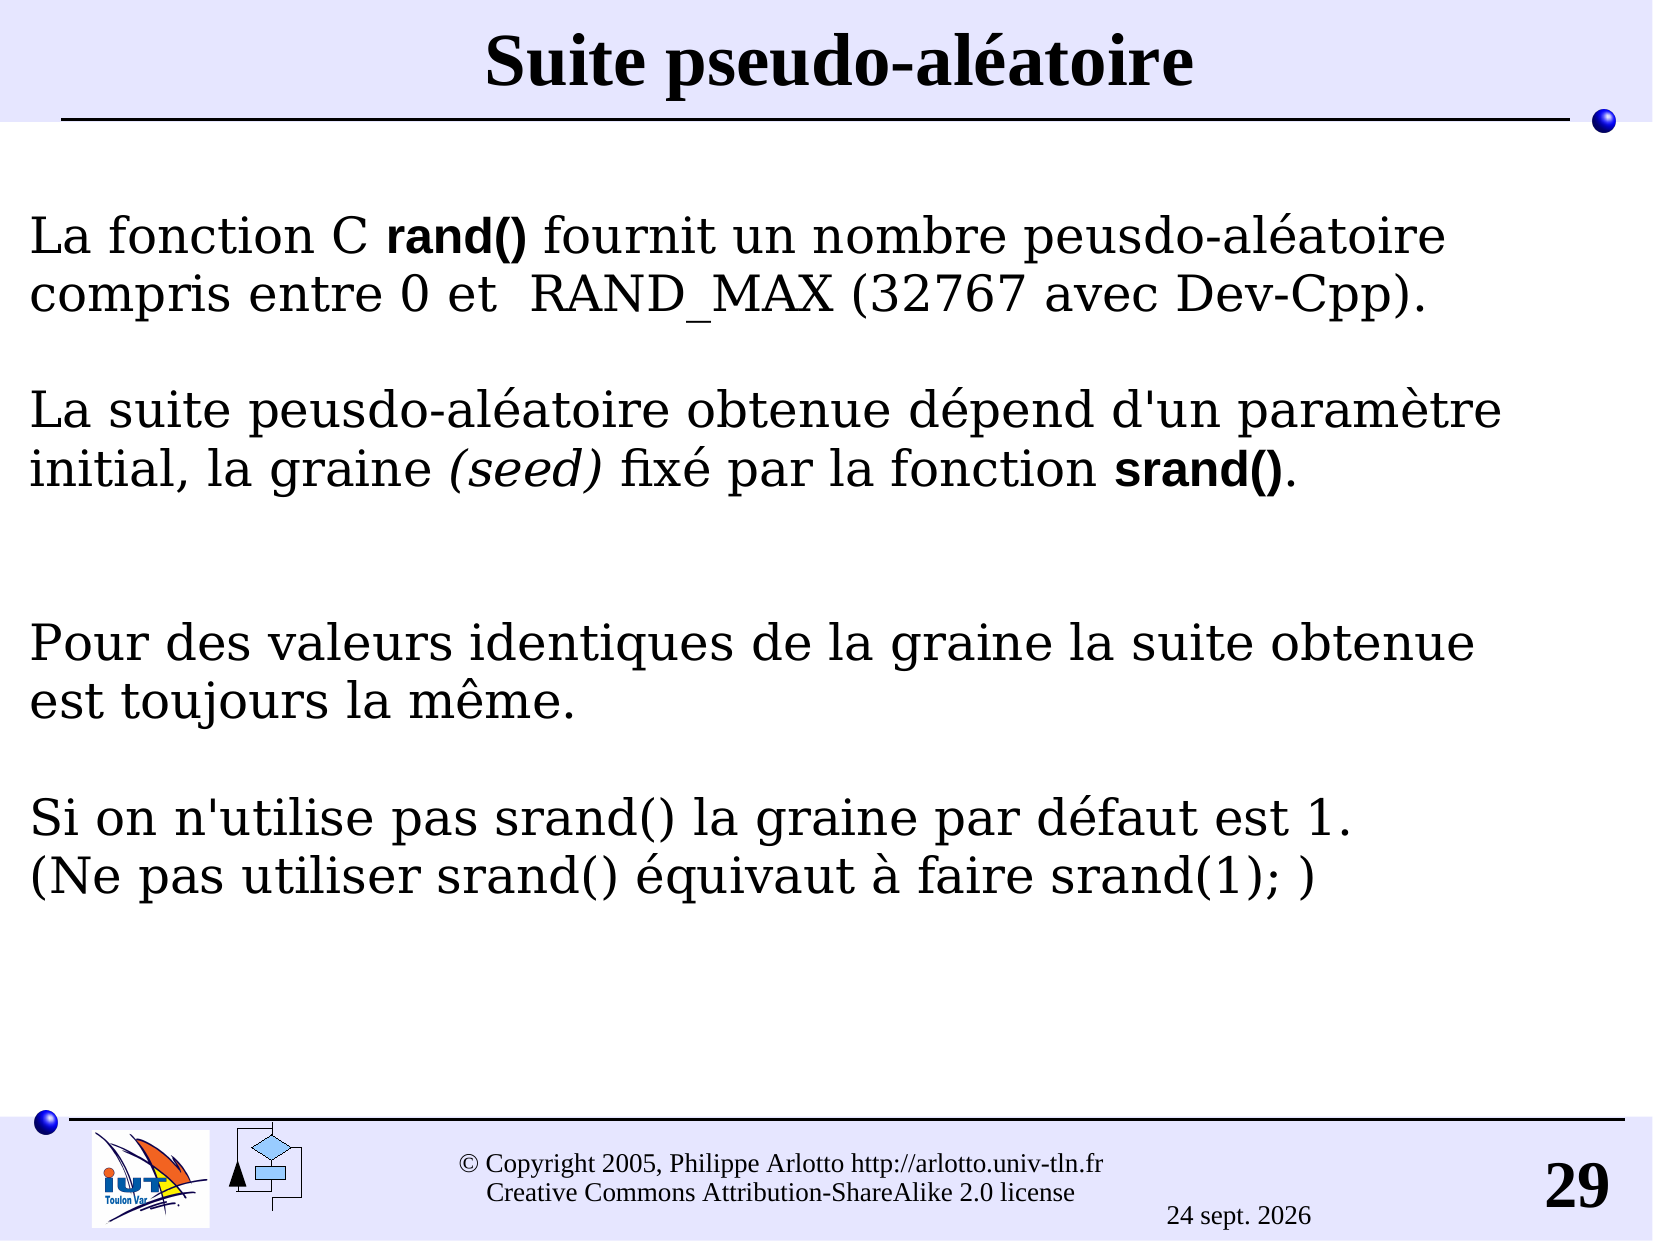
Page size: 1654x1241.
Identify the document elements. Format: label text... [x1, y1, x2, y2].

text_box La fonction C rand() fournit un nombre peusdo-aléatoire compris entre 0 et RAND_MAX (32767 avec Dev-Cpp). La suite peusdo-aléatoire obtenue dépend d'un paramètre initial, la graine (seed) fixé par la fonction srand(). Pour des valeurs identiques de la graine la suite obtenue est toujours la même. Si on n'utilise pas srand() la graine par défaut est 1. (Ne pas utiliser srand() équivaut à faire srand(1); ) [29, 206, 1505, 910]
title Suite pseudo-aléatoire [95, 11, 1585, 110]
